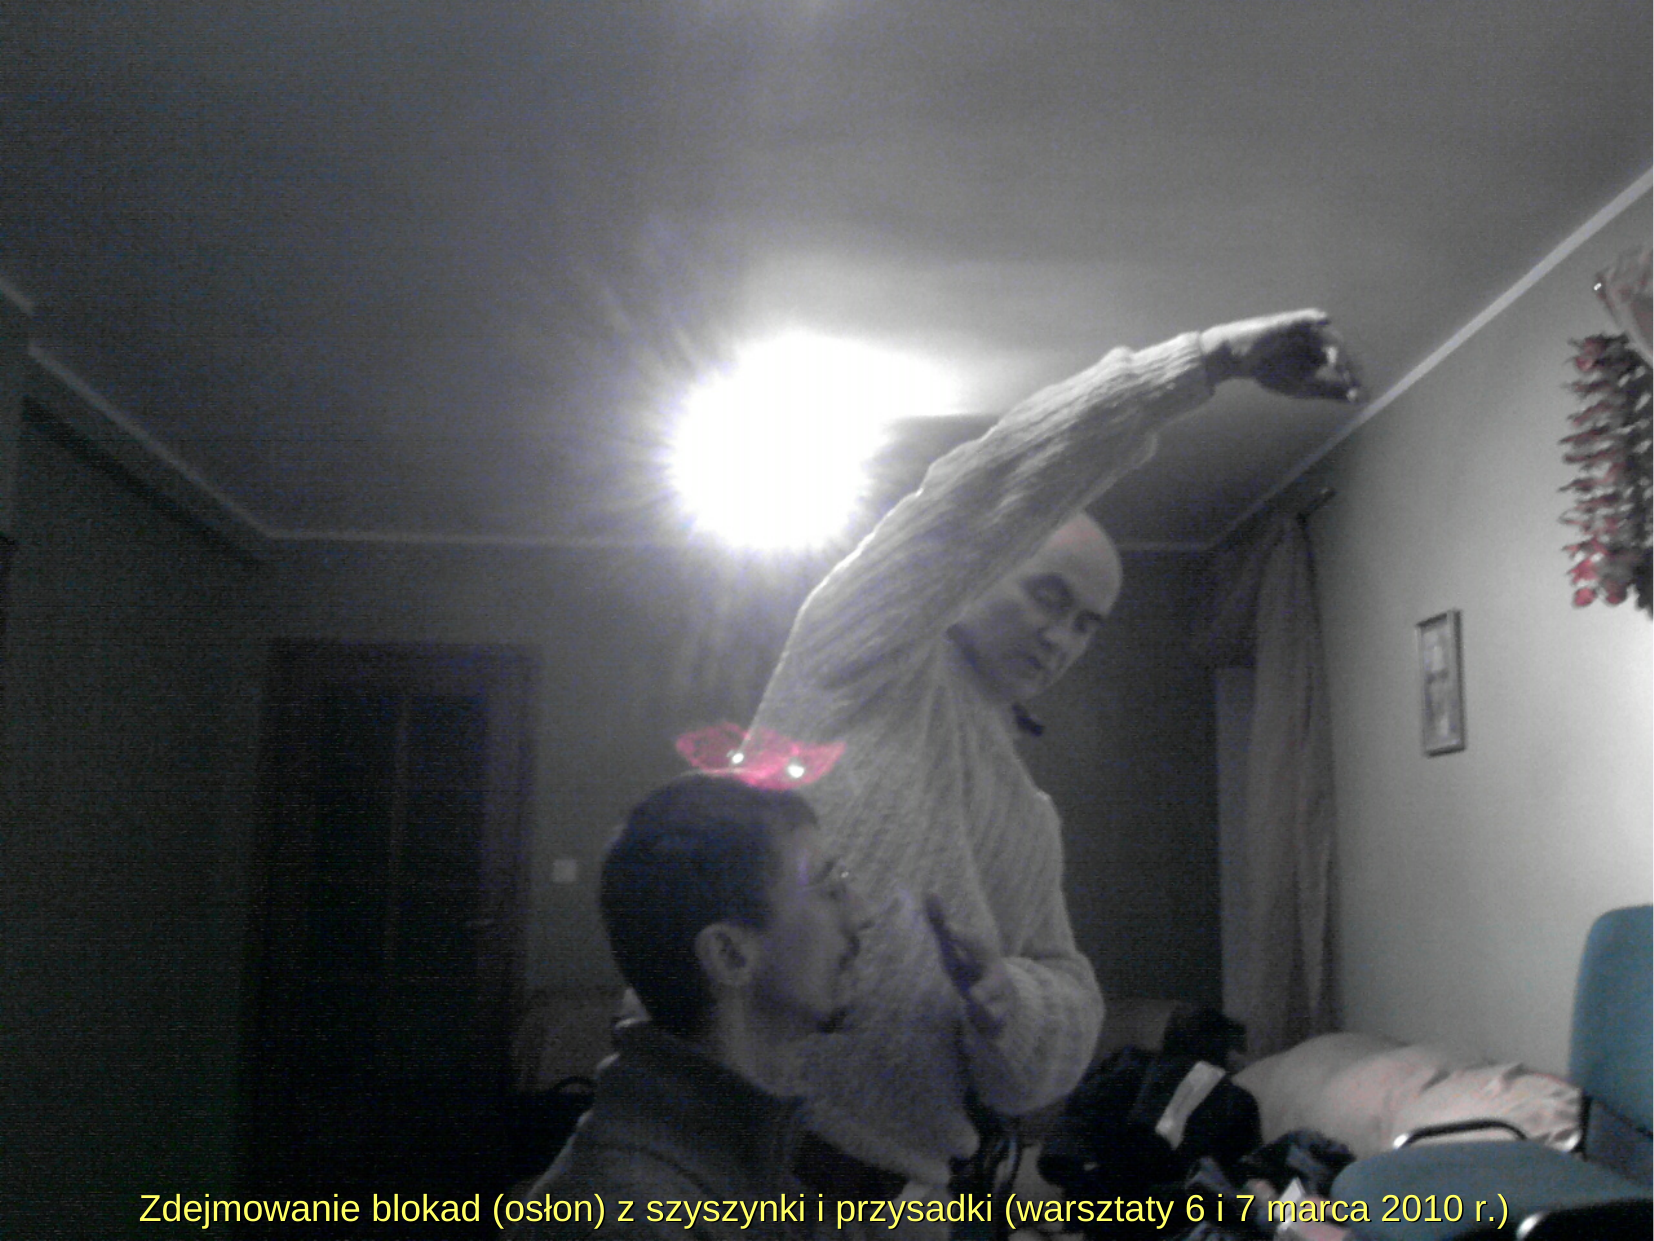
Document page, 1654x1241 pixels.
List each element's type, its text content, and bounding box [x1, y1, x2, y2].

text_box Zdejmowanie blokad (osłon) z szyszynki i przysadki (warsztaty 6 i 7 marca 2010 r.) [132, 1181, 1517, 1235]
picture [0, 0, 1654, 1241]
